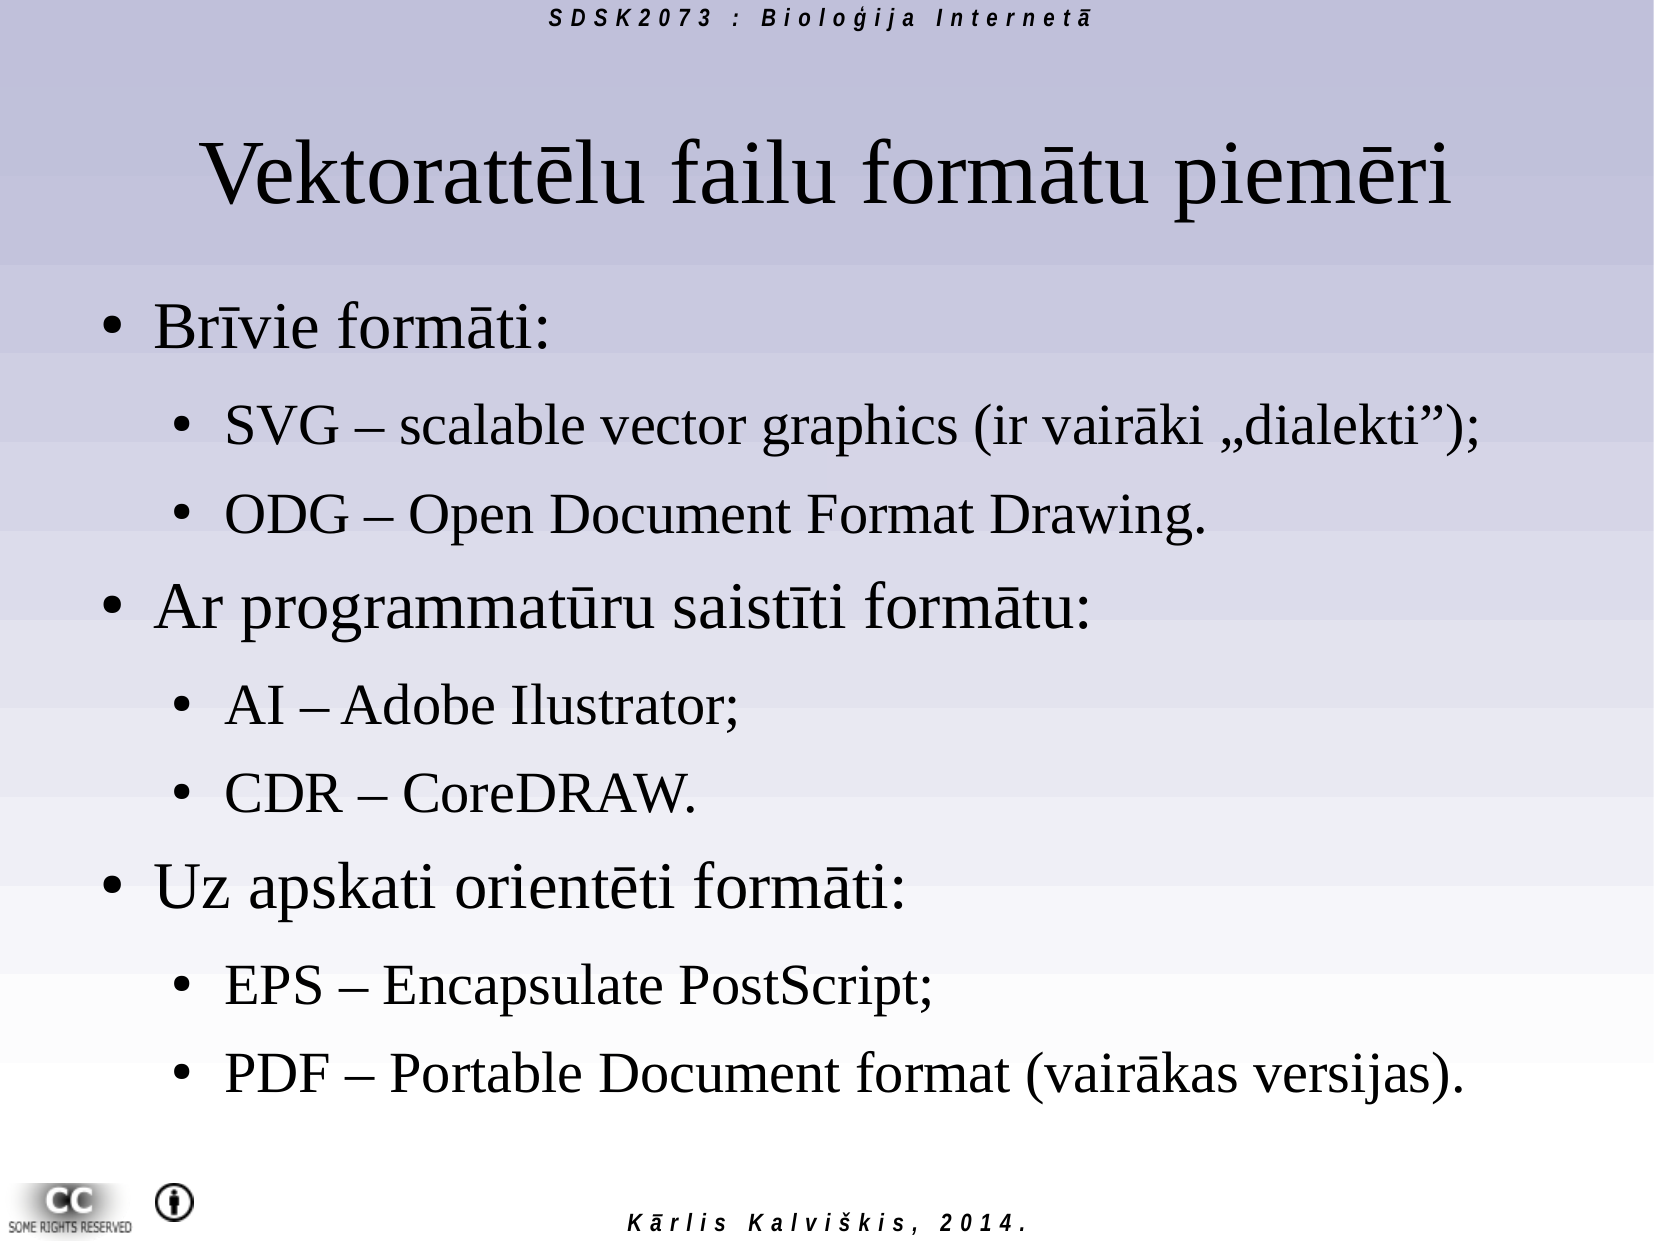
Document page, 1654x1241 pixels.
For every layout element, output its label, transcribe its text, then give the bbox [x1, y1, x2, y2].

title Vektorattēlu failu formātu piemēri [29, 49, 1625, 296]
picture [0, 0, 1654, 1241]
list Brīvie formāti: SVG – scalable vector graphics (ir vairāki „dialekti”); ODG – Open Document Format Drawing. Ar programmatūru saistīti formātu: AI – Adobe Ilustrator; CDR – CoreDRAW. Uz apskati orientēti formāti: EPS – Encapsulate PostScript; PDF – Portable Document format (vairākas versijas). [82, 289, 1571, 1113]
